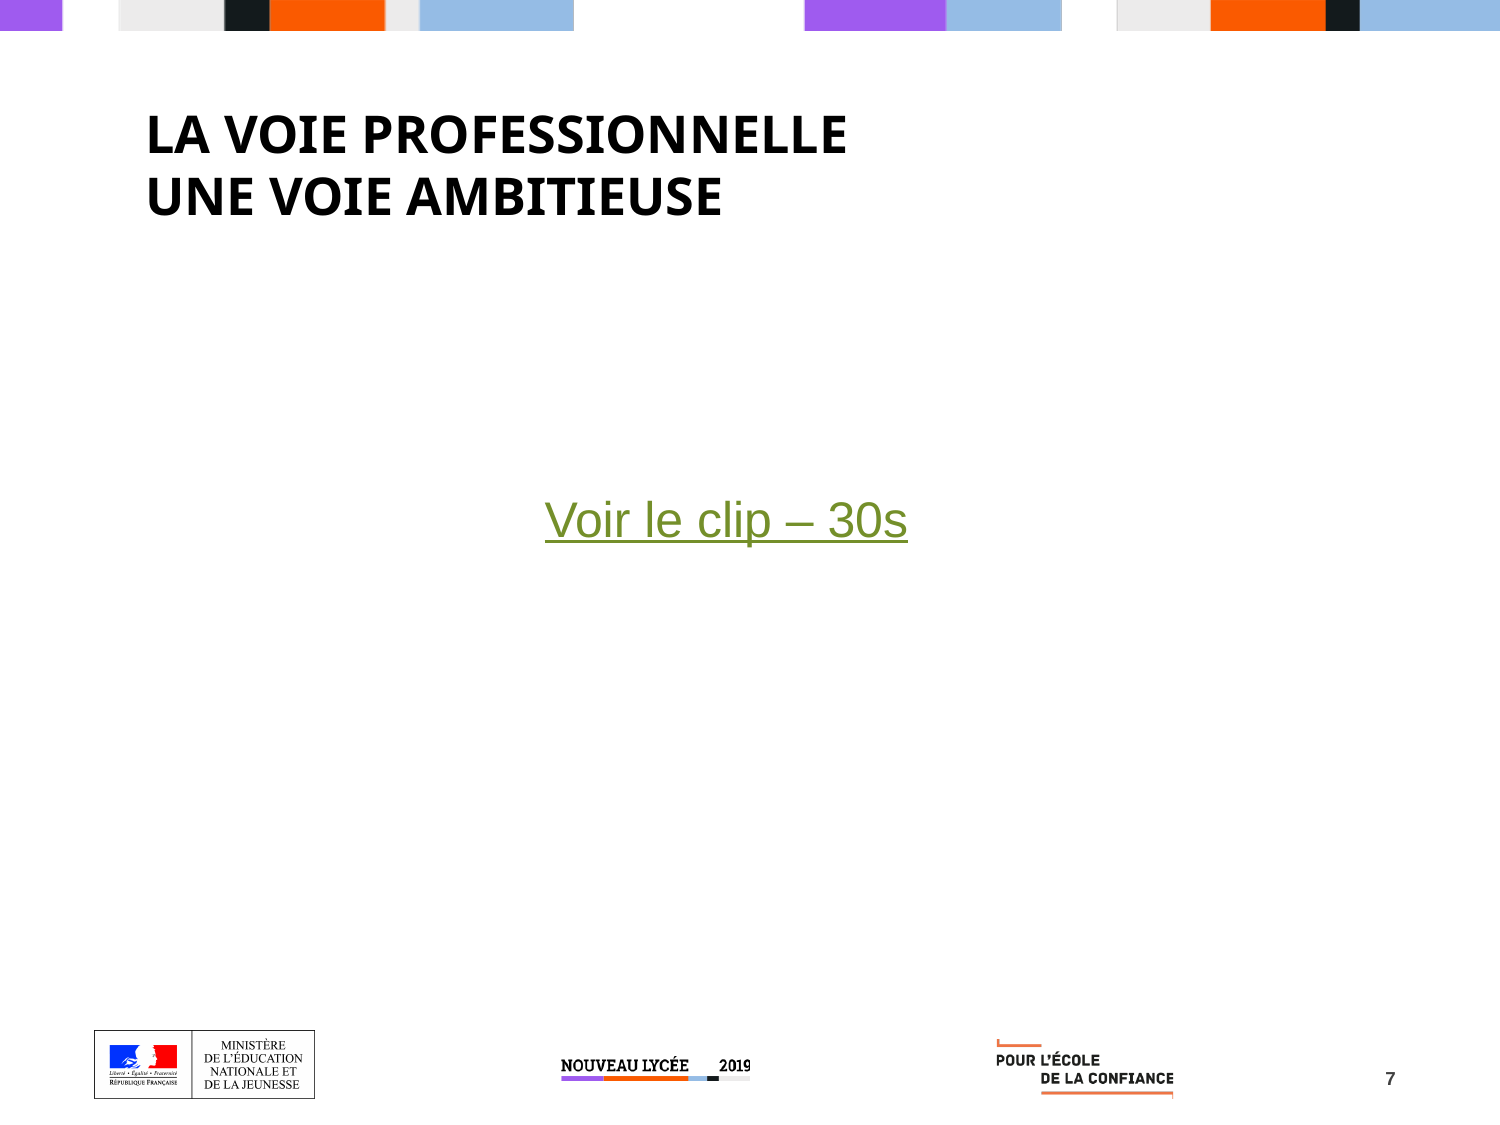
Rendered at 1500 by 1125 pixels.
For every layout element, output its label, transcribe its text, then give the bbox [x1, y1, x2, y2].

list Voir le clip – 30s [419, 479, 1034, 563]
title La voie professionnelle Une voie ambitieuse [130, 58, 1424, 269]
picture [94, 1030, 315, 1099]
slide_number <numéro> [1337, 1048, 1411, 1109]
